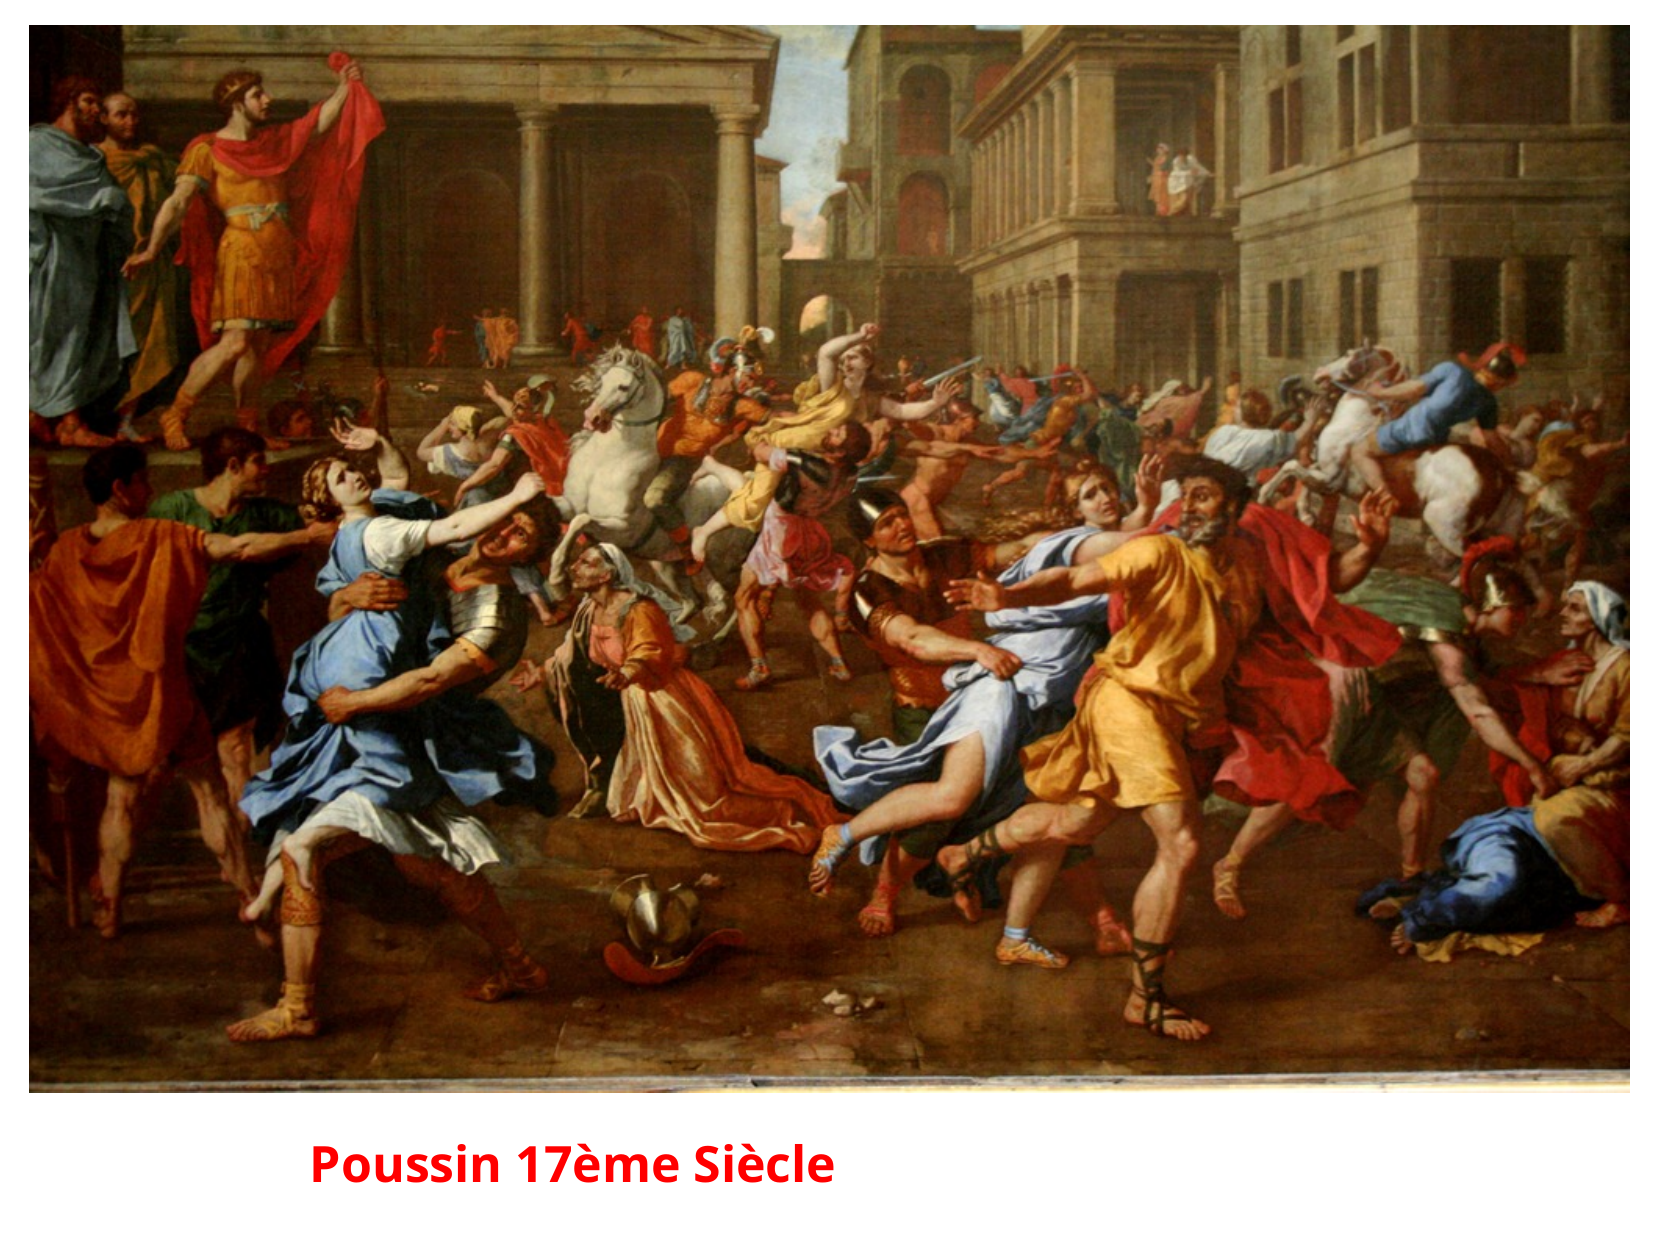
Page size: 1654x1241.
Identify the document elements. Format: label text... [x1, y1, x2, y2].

picture [29, 25, 1630, 1093]
text_box Poussin 17ème Siècle [295, 1122, 1063, 1207]
